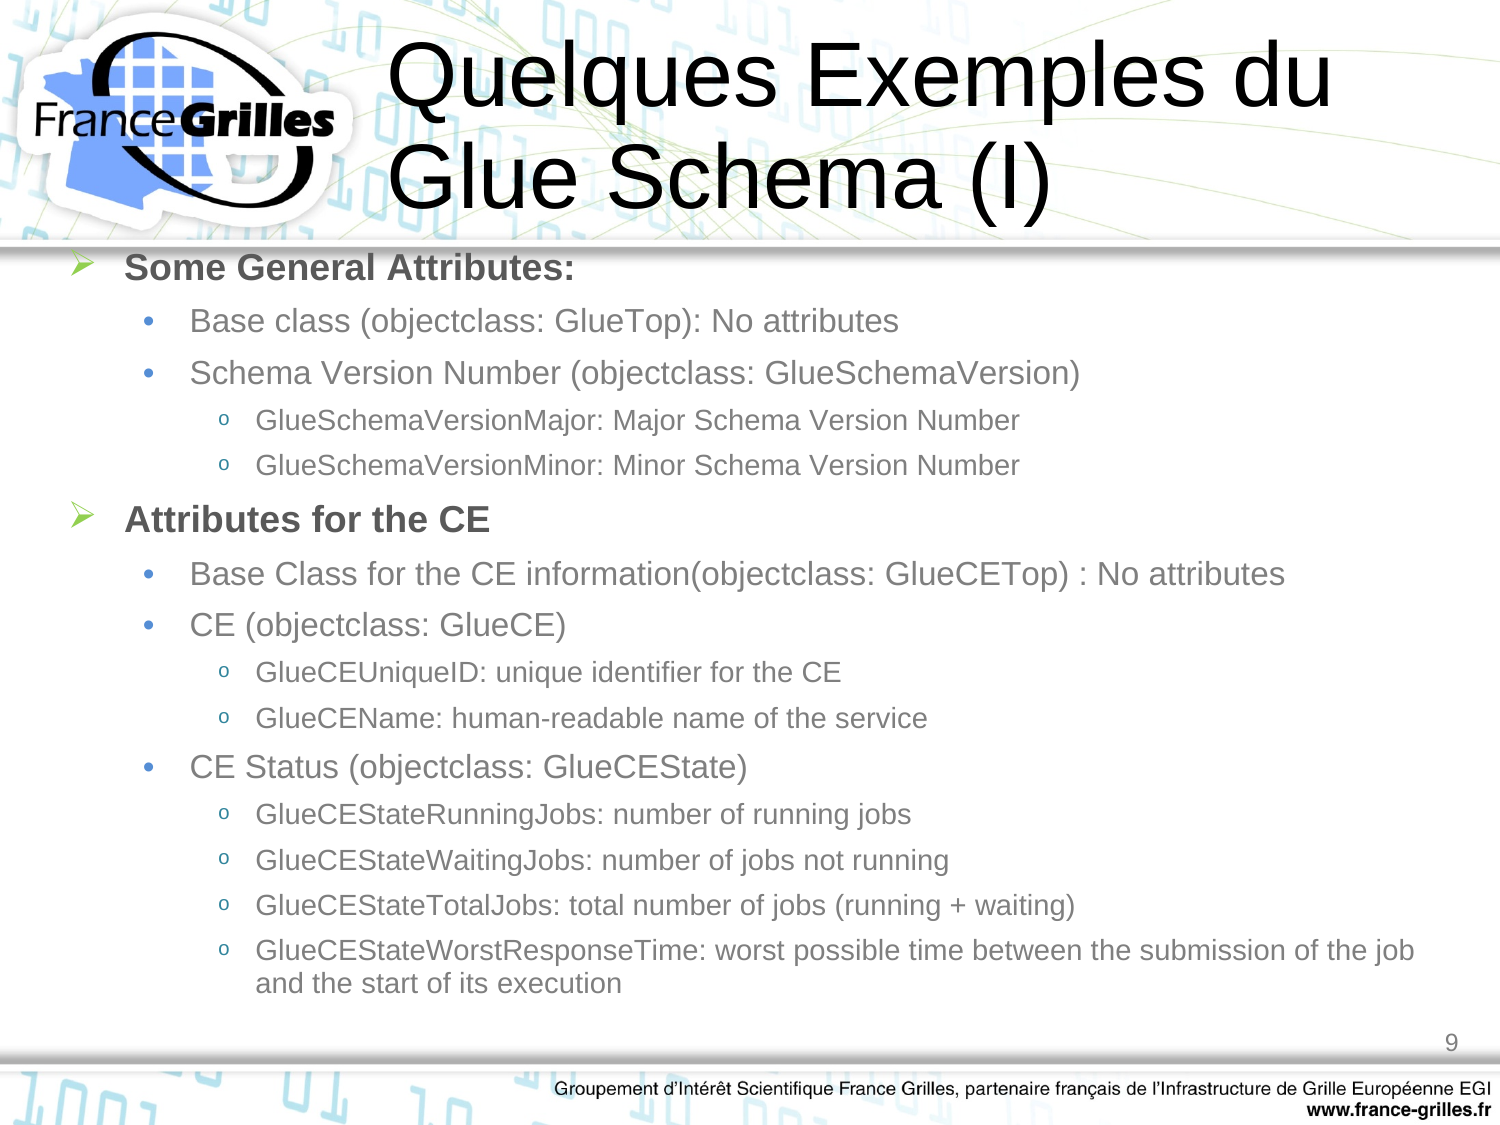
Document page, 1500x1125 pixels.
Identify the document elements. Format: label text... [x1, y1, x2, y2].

title Quelques Exemples du Glue Schema (I) [372, 4, 1459, 238]
list Some General Attributes: Base class (objectclass: GlueTop): No attributes Schema Version Number (objectclass: GlueSchemaVersion) GlueSchemaVersionMajor: Major Schema Version Number GlueSchemaVersionMinor: Minor Schema Version Number Attributes for the CE Base Class for the CE information(objectclass: GlueCETop) : No attributes CE (objectclass: GlueCE) GlueCEUniqueID: unique identifier for the CE GlueCEName: human-readable name of the service CE Status (objectclass: GlueCEState) GlueCEStateRunningJobs: number of running jobs GlueCEStateWaitingJobs: number of jobs not running GlueCEStateTotalJobs: total number of jobs (running + waiting) GlueCEStateWorstResponseTime: worst possible time between the submission of the job and the start of its execution [53, 238, 1459, 1076]
picture [0, 0, 1500, 1125]
